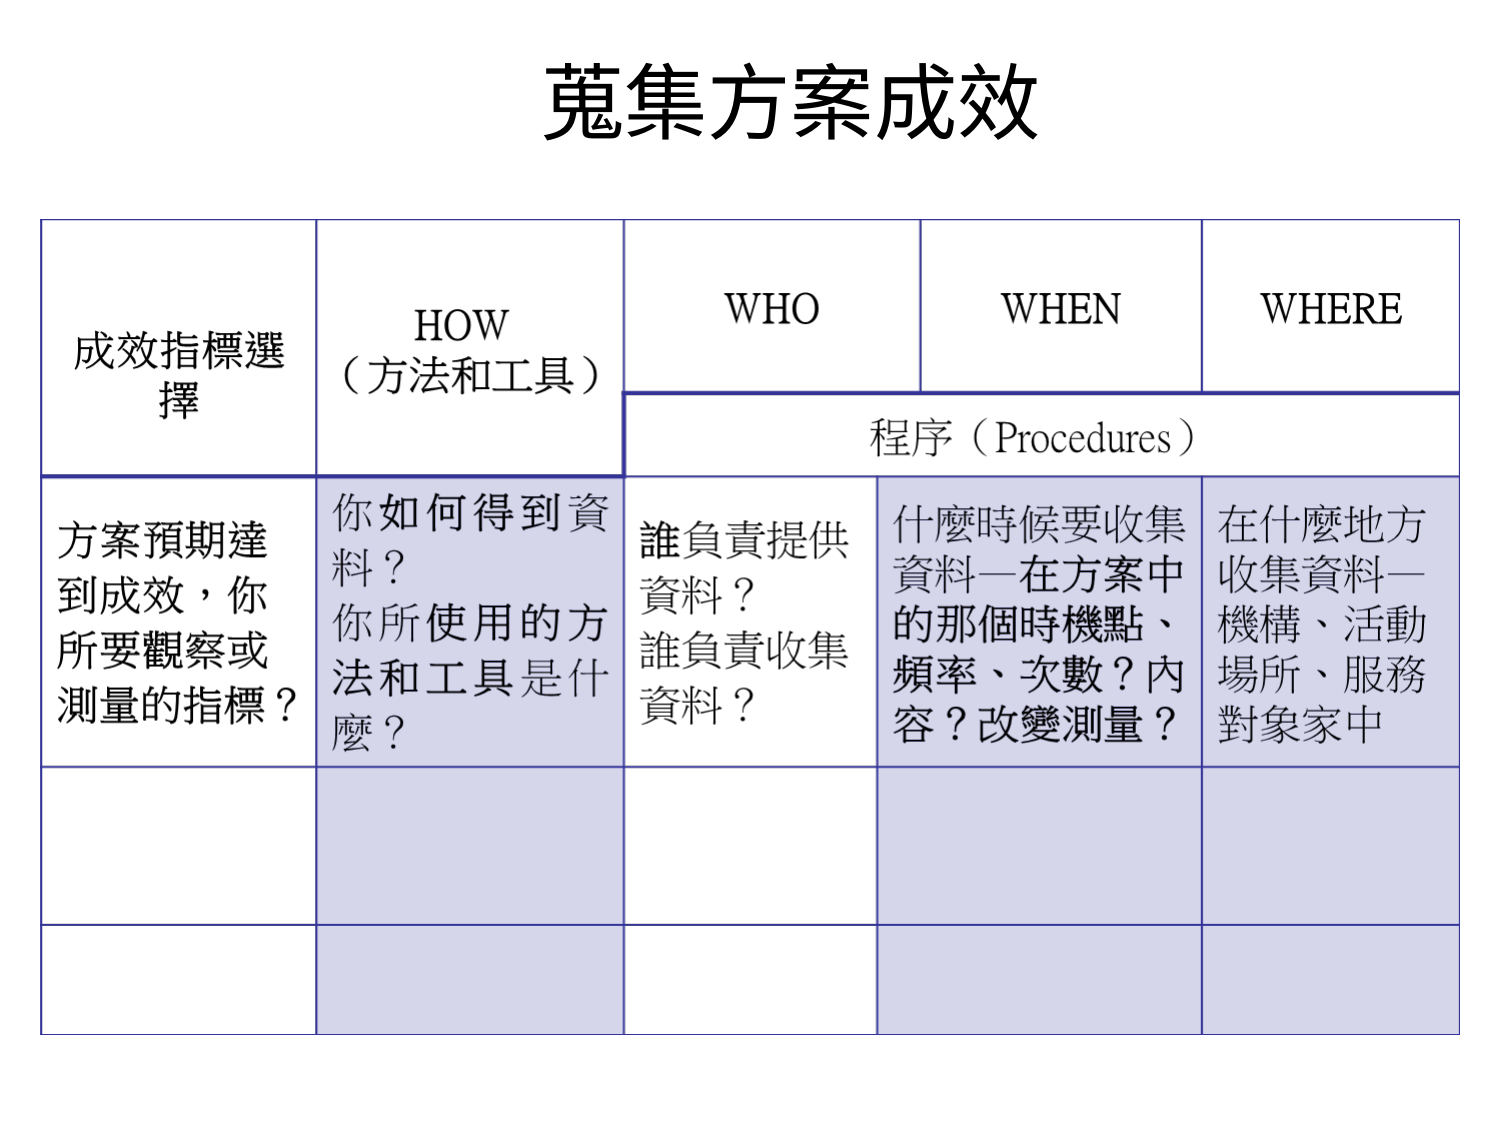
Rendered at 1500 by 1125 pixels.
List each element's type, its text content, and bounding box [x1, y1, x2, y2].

picture [31, 219, 1460, 1036]
title 蒐集方案成效 [206, 42, 1377, 138]
